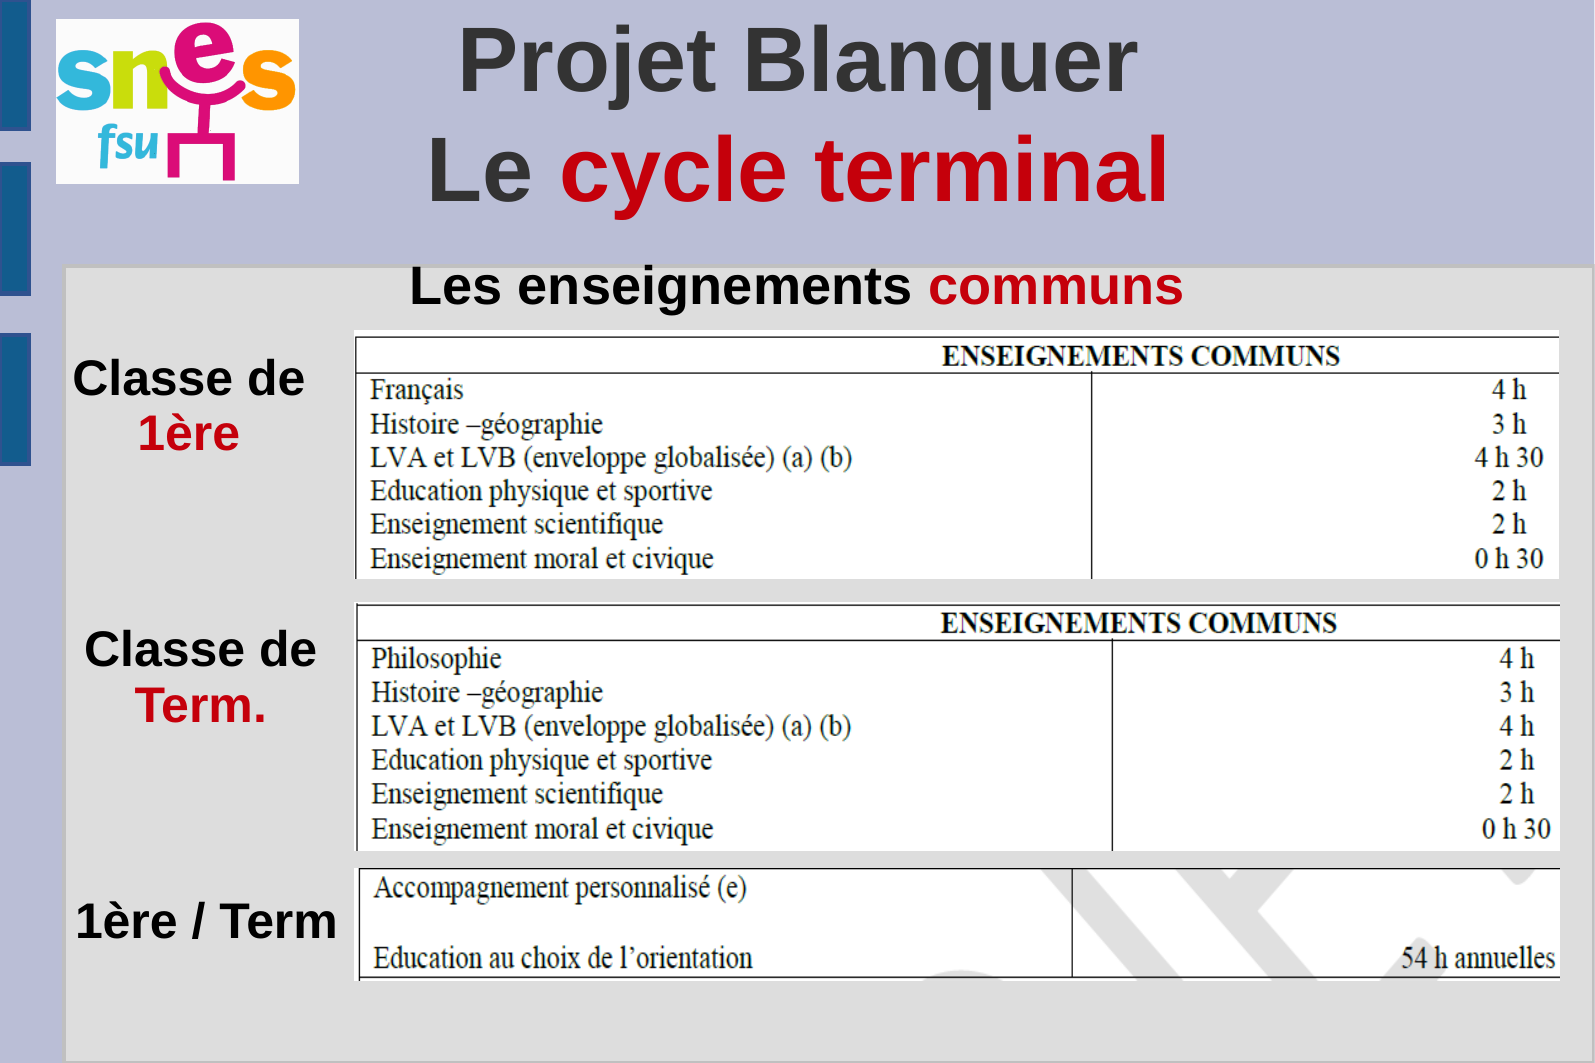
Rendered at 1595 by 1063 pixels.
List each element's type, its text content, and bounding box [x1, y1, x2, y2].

text_box Les enseignements communs [377, 248, 1217, 330]
picture [354, 868, 1560, 981]
text_box 1ère / Term [59, 885, 355, 1015]
title Projet Blanquer Le cycle terminal [118, 0, 1480, 206]
picture [354, 602, 1560, 851]
text_box Classe de Term. [59, 614, 343, 777]
text_box Classe de 1ère [47, 342, 331, 576]
picture [354, 330, 1559, 579]
picture [56, 19, 299, 184]
